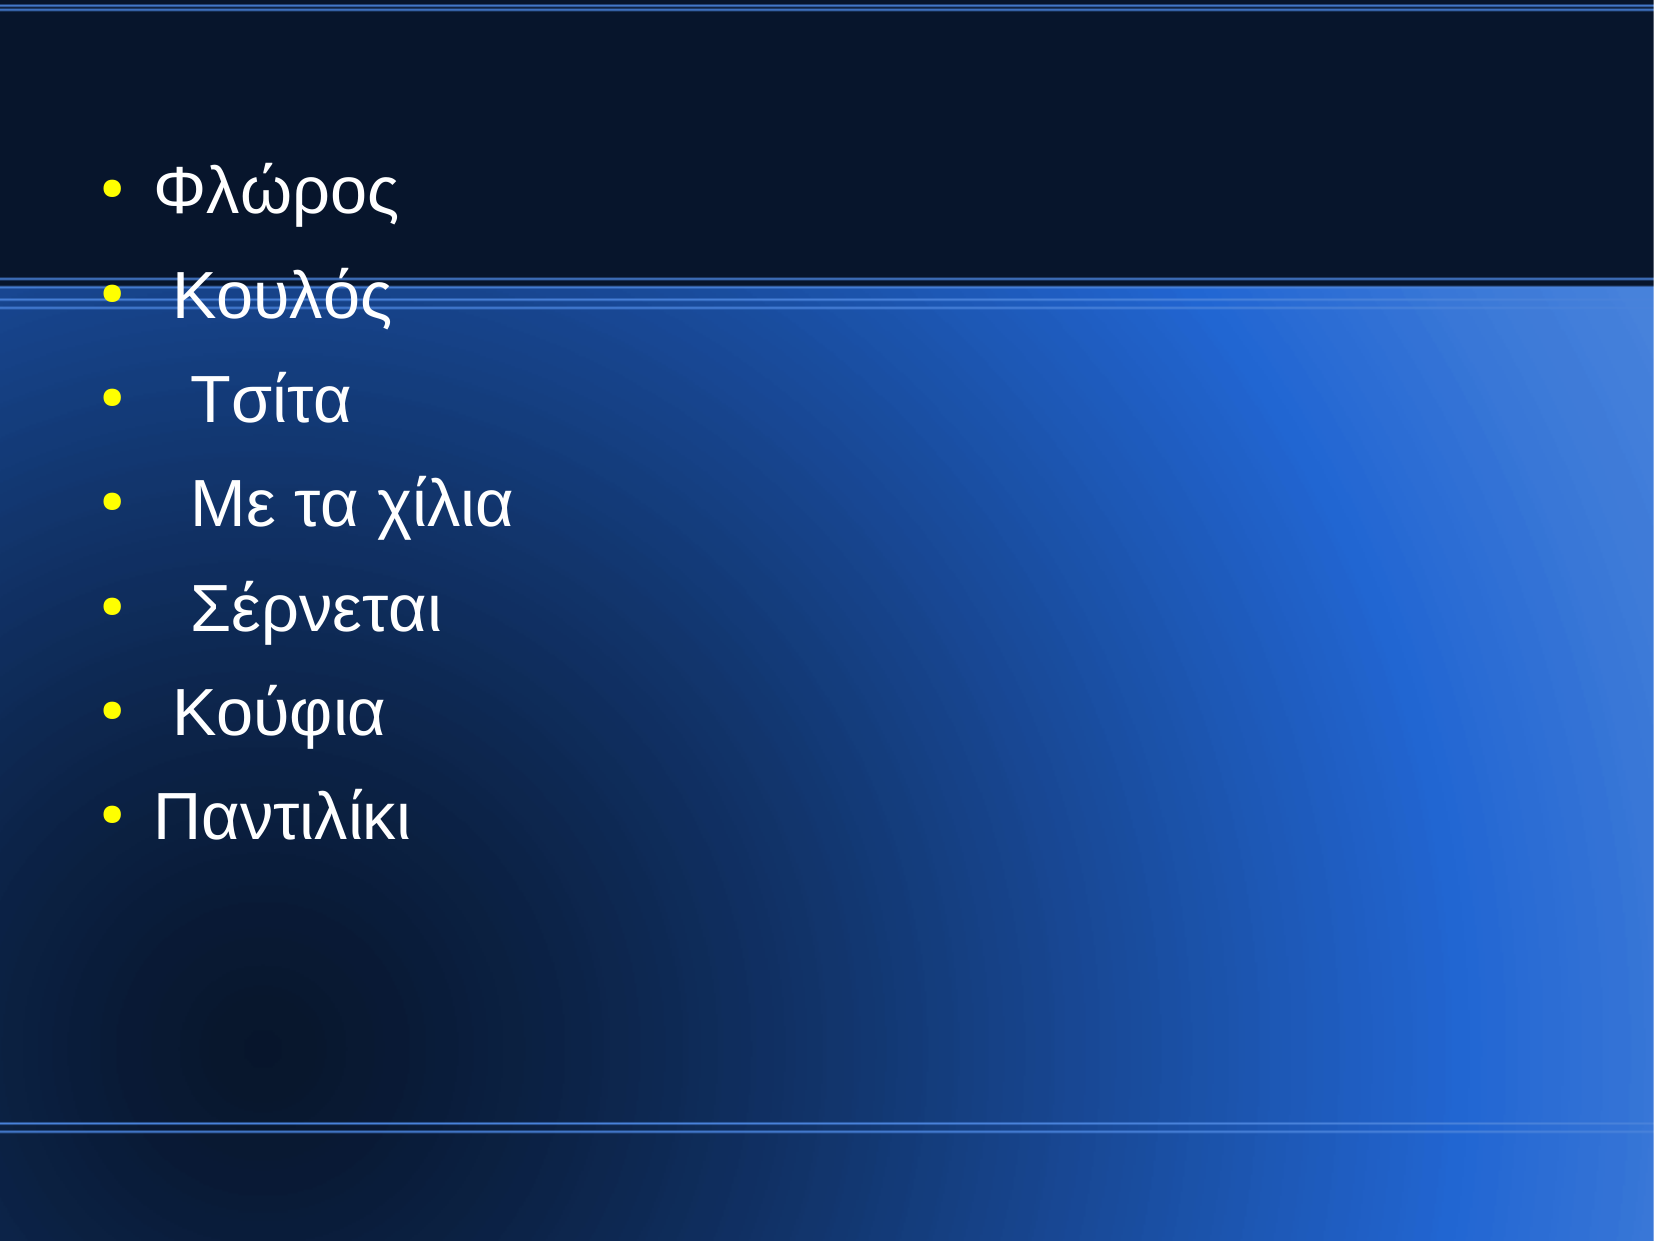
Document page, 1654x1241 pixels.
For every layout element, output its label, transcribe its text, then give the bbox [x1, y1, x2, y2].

list Φλώρος Κουλός Τσίτα Με τα χίλια Σέρνεται Κούφια Παντιλίκι [82, 153, 1571, 1075]
picture [0, 0, 1654, 1241]
